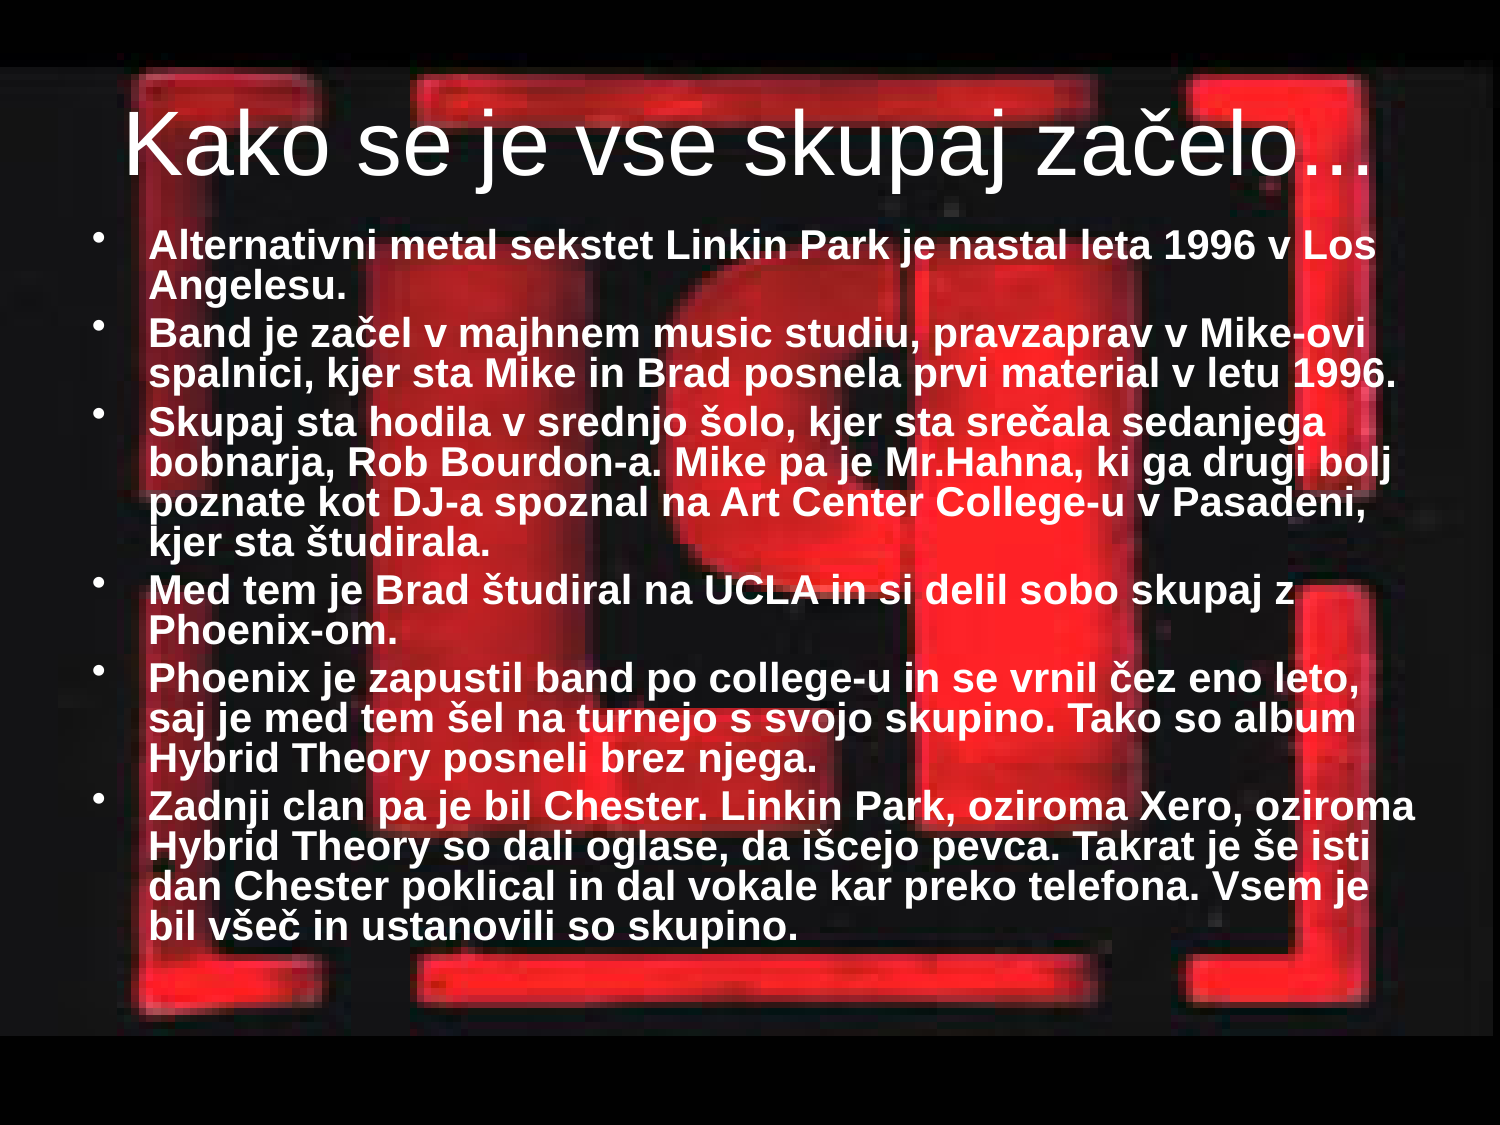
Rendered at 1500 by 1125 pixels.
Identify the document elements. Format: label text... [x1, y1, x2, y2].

list Alternativni metal sekstet Linkin Park je nastal leta 1996 v Los Angelesu. Band je začel v majhnem music studiu, pravzaprav v Mike-ovi spalnici, kjer sta Mike in Brad posnela prvi material v letu 1996. Skupaj sta hodila v srednjo šolo, kjer sta srečala sedanjega bobnarja, Rob Bourdon-a. Mike pa je Mr.Hahna, ki ga drugi bolj poznate kot DJ-a spoznal na Art Center College-u v Pasadeni, kjer sta študirala. Med tem je Brad študiral na UCLA in si delil sobo skupaj z Phoenix-om. Phoenix je zapustil band po college-u in se vrnil čez eno leto, saj je med tem šel na turnejo s svojo skupino. Tako so album Hybrid Theory posneli brez njega. Zadnji clan pa je bil Chester. Linkin Park, oziroma Xero, oziroma Hybrid Theory so dali oglase, da išcejo pevca. Takrat je še isti dan Chester poklical in dal vokale kar preko telefona. Vsem je bil všeč in ustanovili so skupino. [76, 220, 1437, 1028]
title Kako se je vse skupaj začelo... [75, 45, 1425, 233]
picture [0, 0, 1500, 1125]
